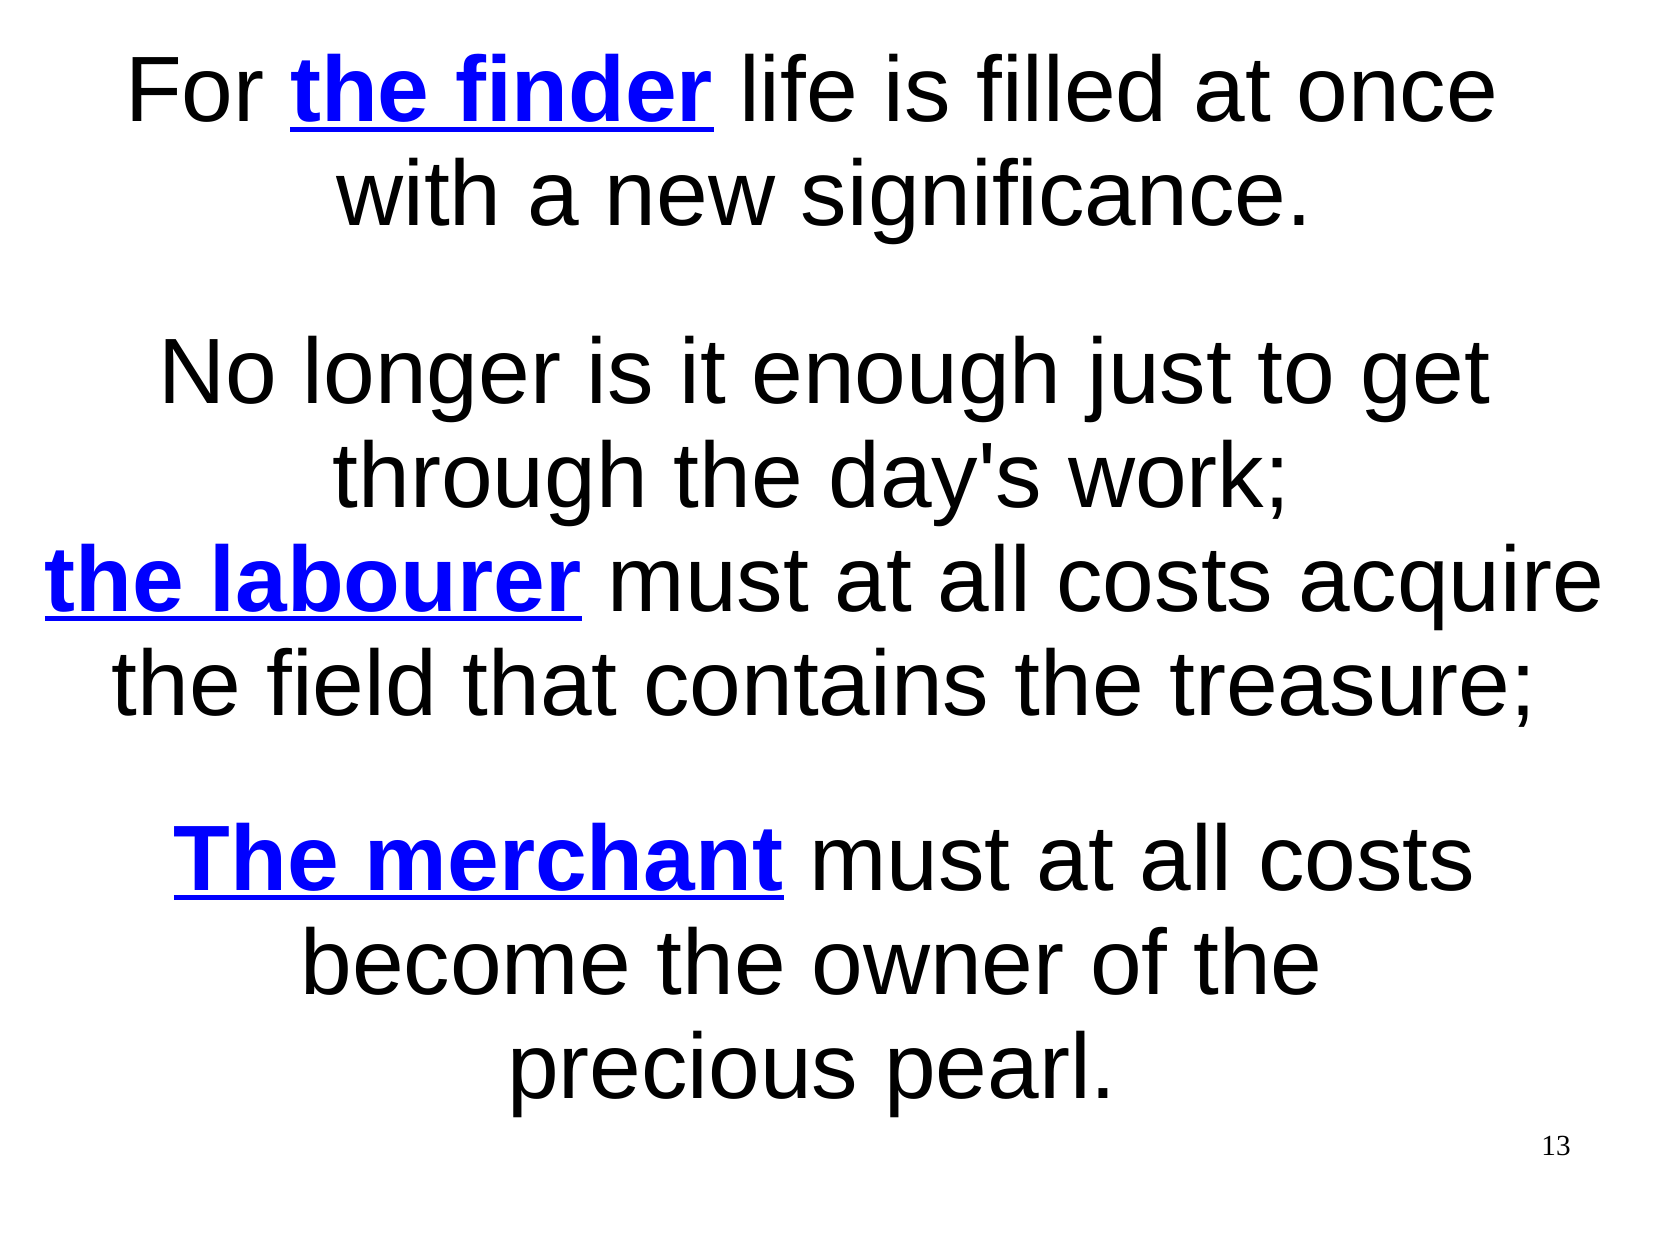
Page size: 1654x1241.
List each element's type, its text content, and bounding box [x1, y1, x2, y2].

list For the finder life is filled at once with a new significance. h No longer is it enough just to get through the day's work; the labourer must at all costs acquire the field that contains the treasure; h The merchant must at all costs become the owner of the precious pearl. [37, 37, 1613, 1201]
